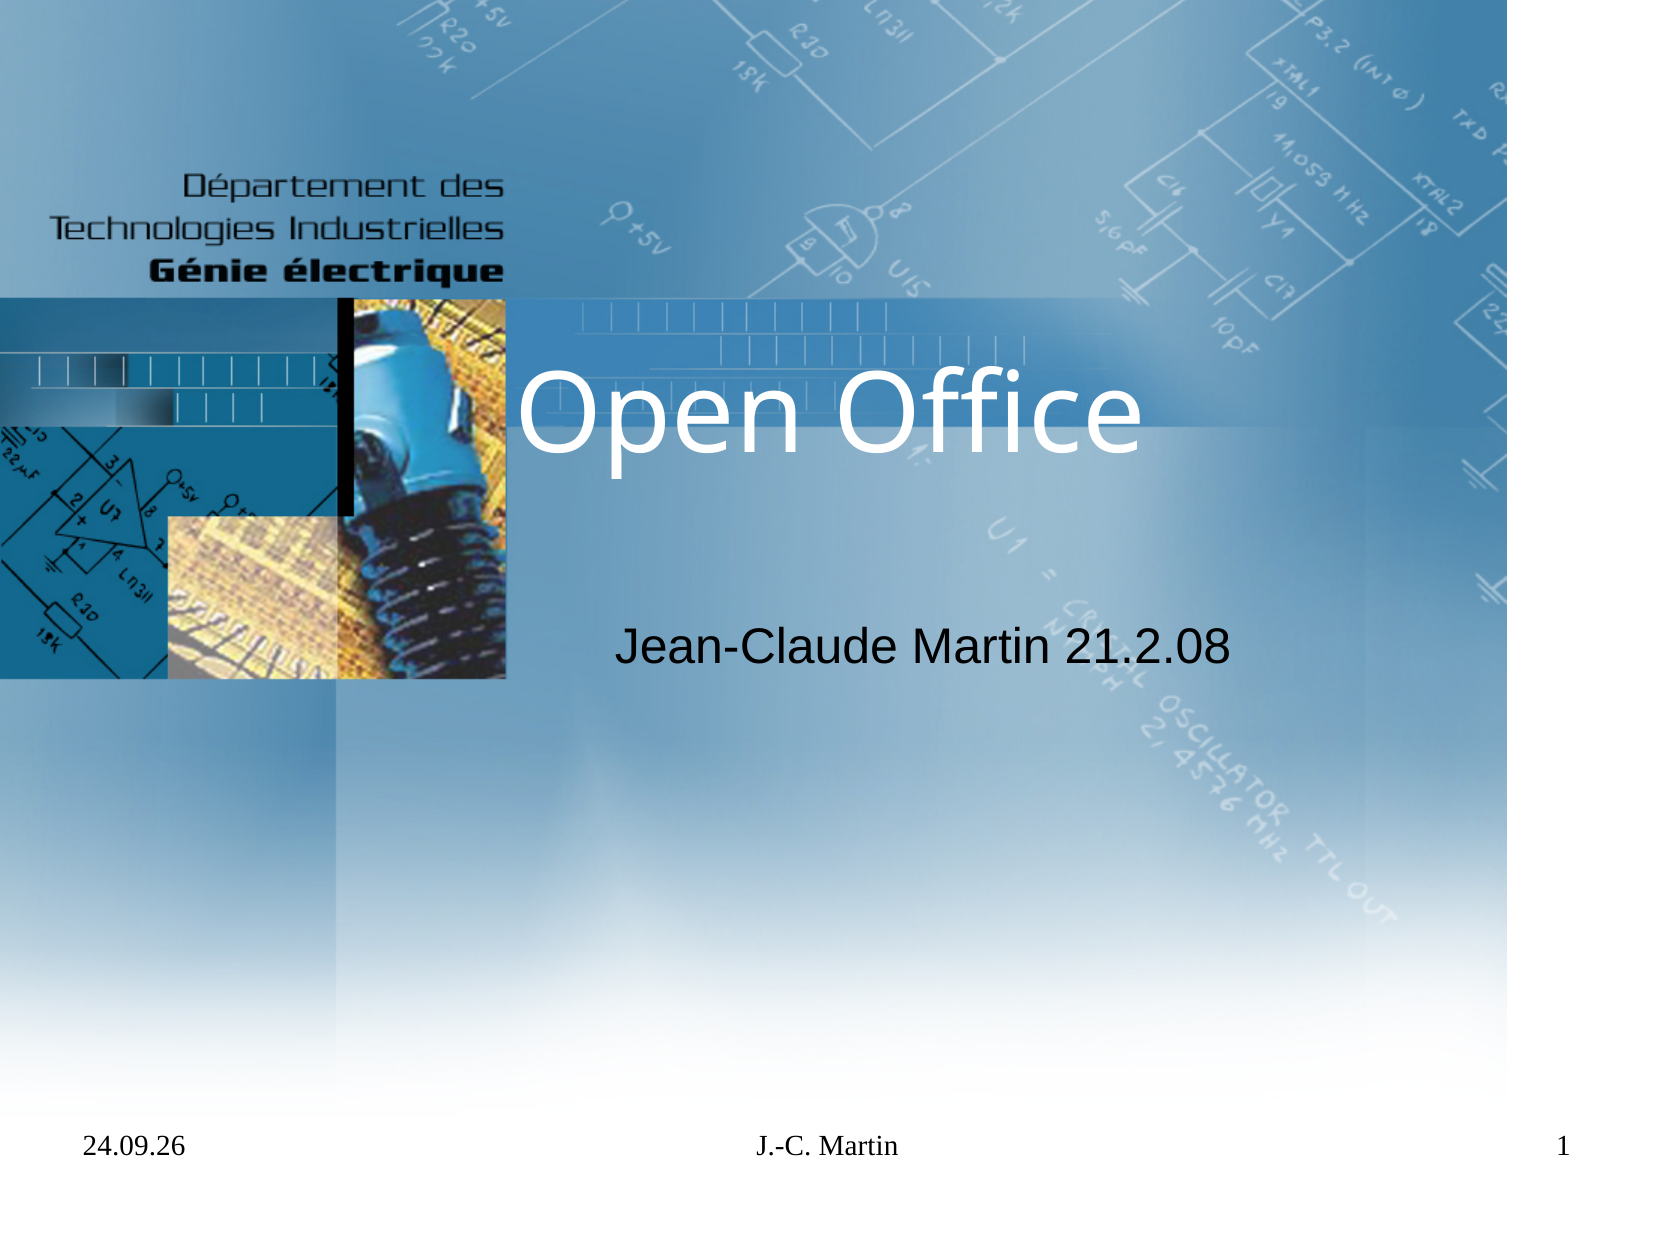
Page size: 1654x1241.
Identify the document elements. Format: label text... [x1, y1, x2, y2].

text_box Jean-Claude Martin 21.2.08 [525, 610, 1501, 687]
picture [0, 0, 1507, 1126]
title Open Office [500, 325, 1476, 604]
